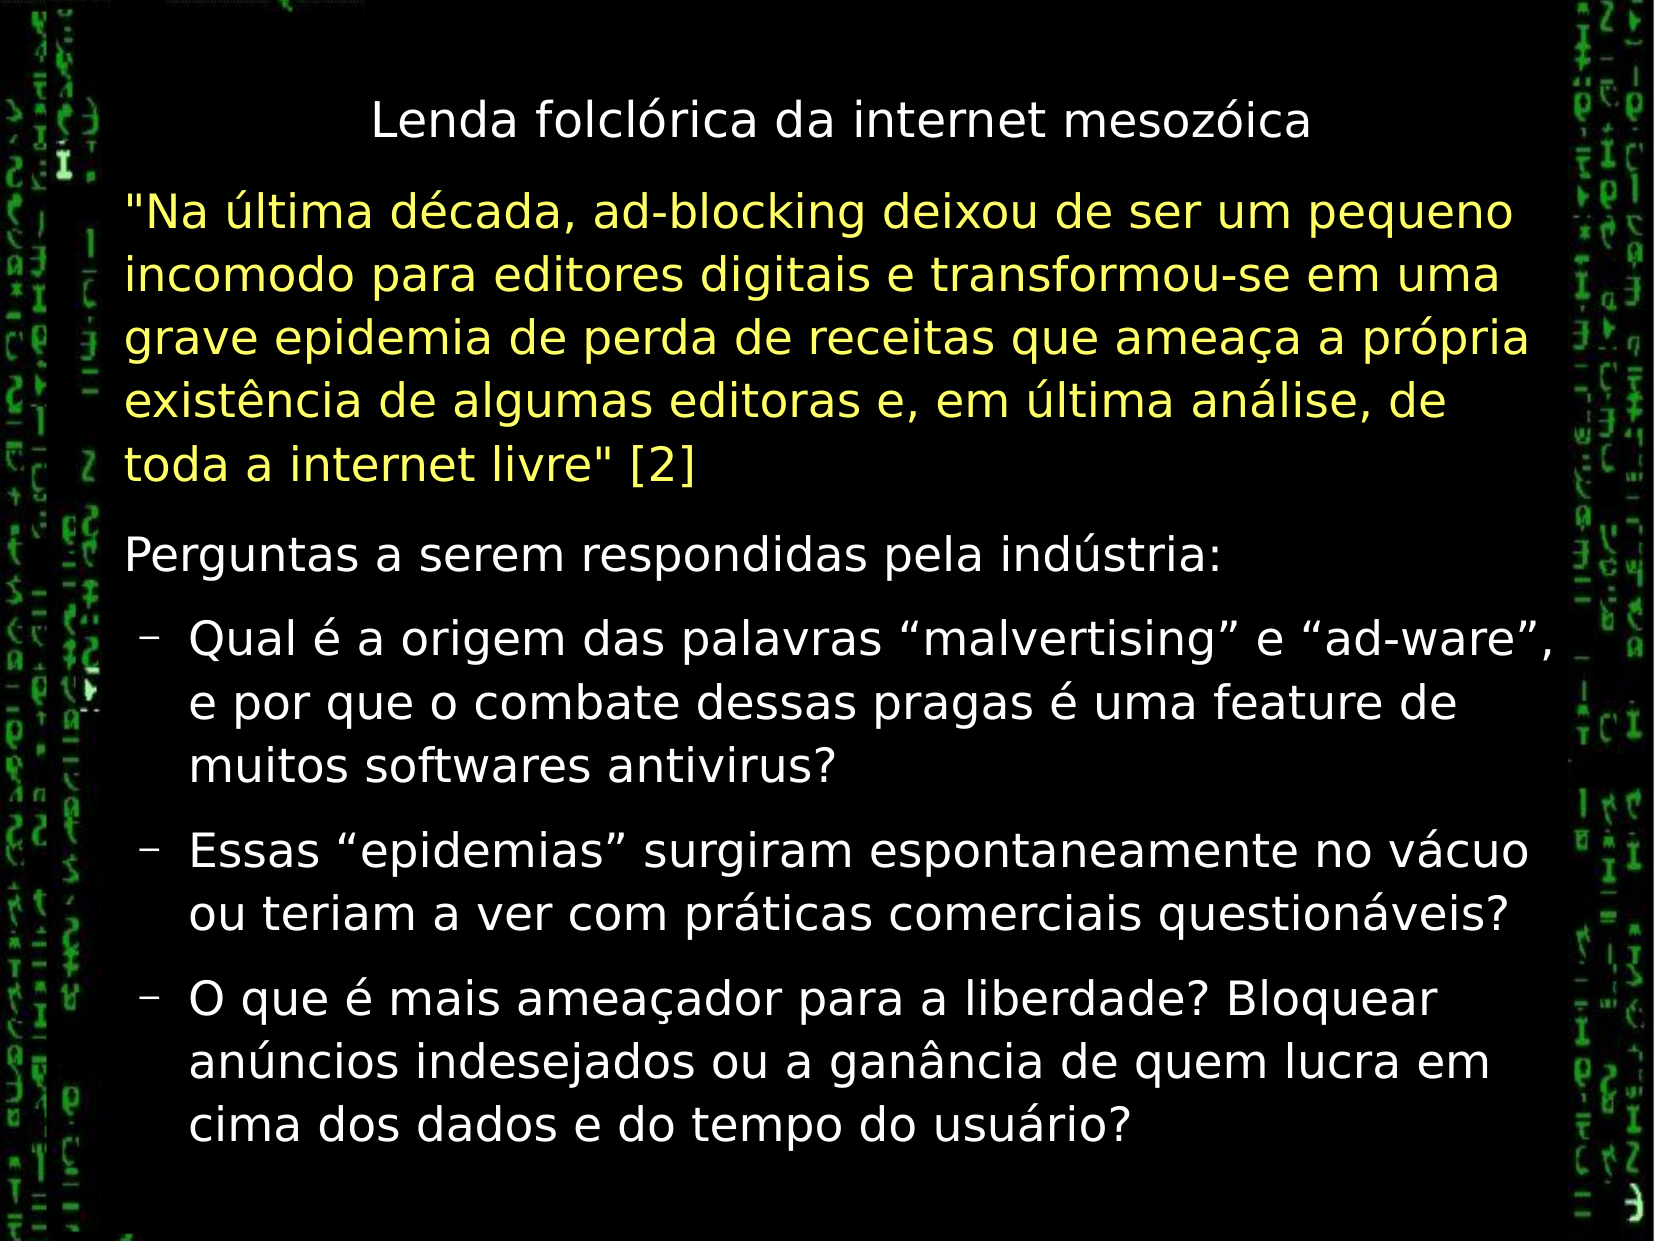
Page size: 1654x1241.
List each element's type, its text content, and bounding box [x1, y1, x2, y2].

list Lenda folclórica da internet mesozóica "Na última década, ad-blocking deixou de ser um pequeno incomodo para editores digitais e transformou-se em uma grave epidemia de perda de receitas que ameaça a própria existência de algumas editoras e, em última análise, de toda a internet livre" [2] Perguntas a serem respondidas pela indústria: Qual é a origem das palavras “malvertising” e “ad-ware”, e por que o combate dessas pragas é uma feature de muitos softwares antivirus? Essas “epidemias” surgiram espontaneamente no vácuo ou teriam a ver com práticas comerciais questionáveis? O que é mais ameaçador para a liberdade? Bloquear anúncios indesejados ou a ganância de quem lucra em cima dos dados e do tempo do usuário? [59, 83, 1561, 1171]
picture [0, 0, 1654, 1241]
